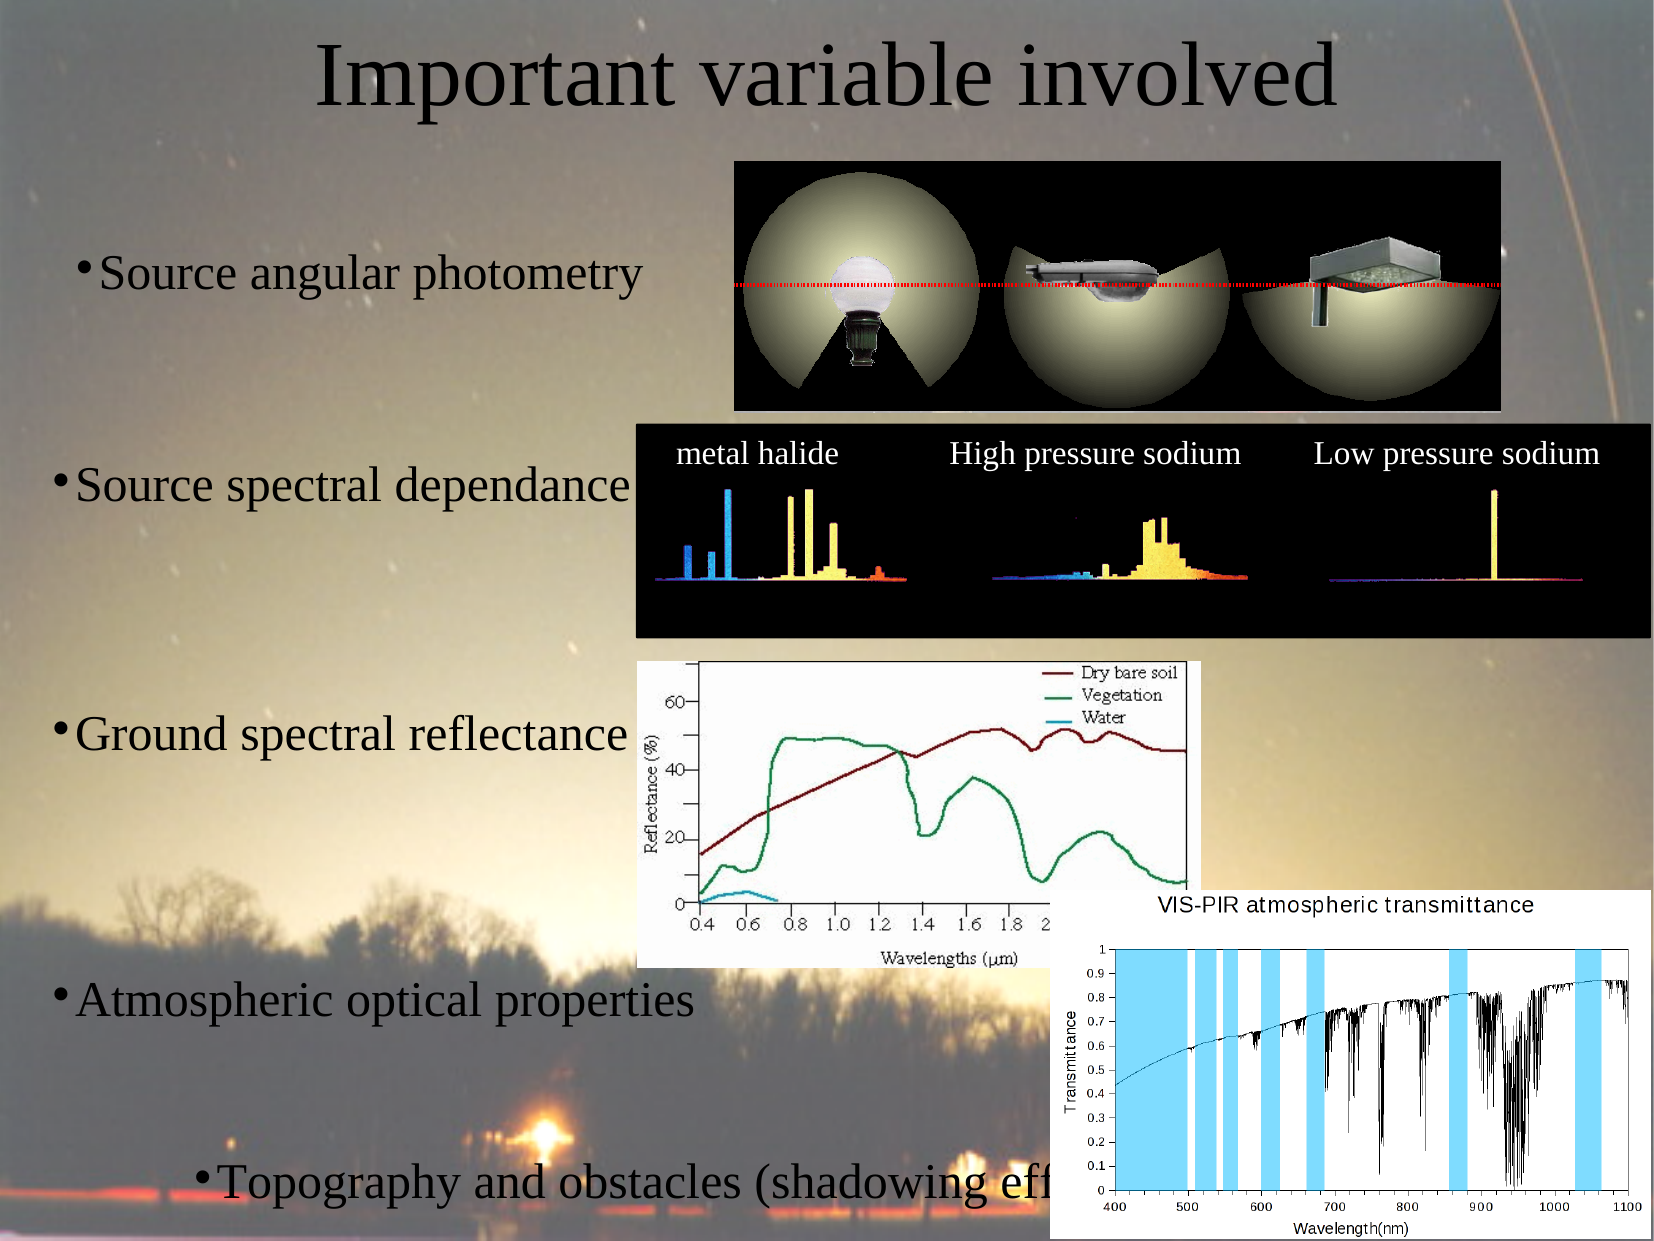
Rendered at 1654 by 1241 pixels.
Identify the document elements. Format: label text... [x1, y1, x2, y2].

picture [734, 161, 1501, 413]
text_box High pressure sodium [949, 432, 1311, 482]
picture [648, 487, 910, 584]
picture [1326, 486, 1588, 584]
text_box metal halide [676, 432, 949, 482]
text_box Source spectral dependance [52, 453, 628, 510]
text_box Ground spectral reflectance [52, 702, 625, 758]
text_box Topography and obstacles (shadowing effects) [194, 1150, 867, 1207]
title Important variable involved [121, 0, 1534, 152]
picture [637, 661, 1651, 1239]
picture [988, 513, 1251, 582]
text_box Source angular photometry [76, 241, 598, 297]
text_box Atmospheric optical properties [52, 967, 692, 1024]
text_box [636, 424, 1651, 638]
text_box Low pressure sodium [1313, 432, 1654, 482]
